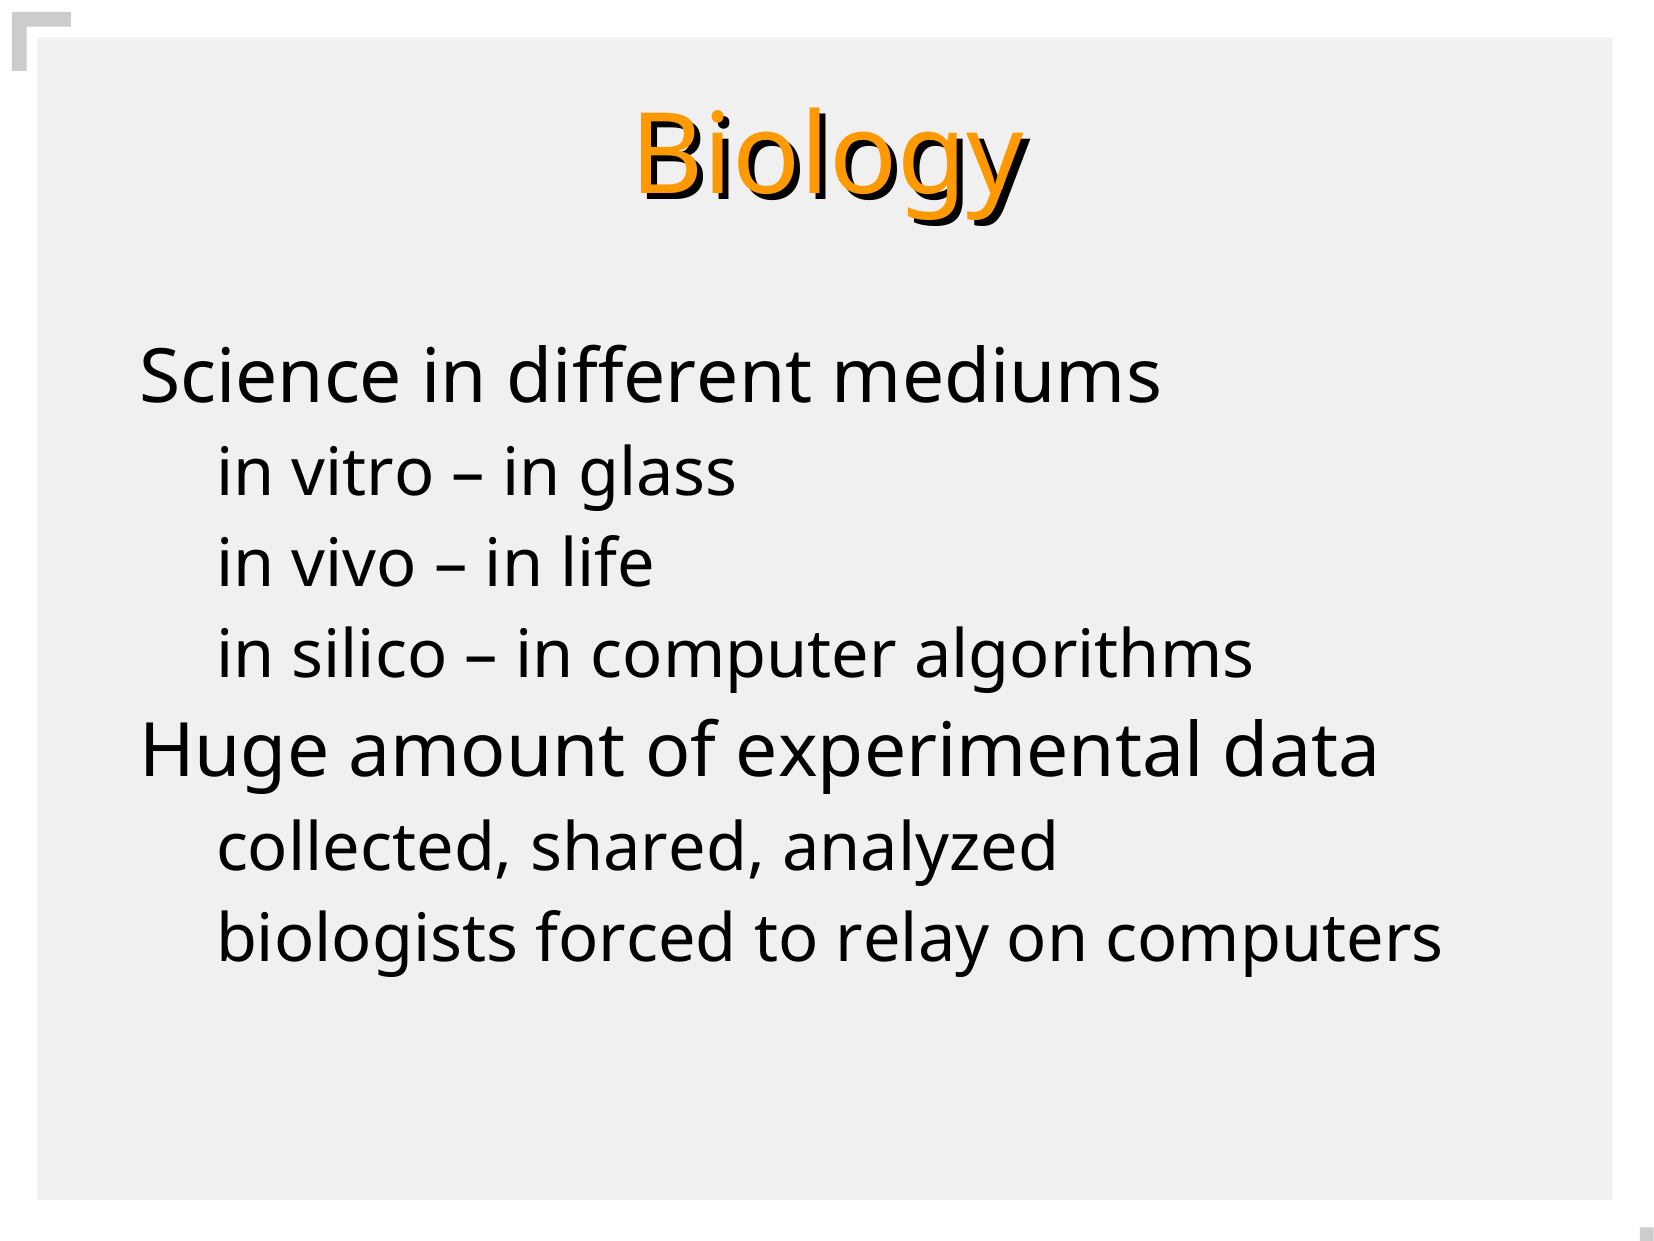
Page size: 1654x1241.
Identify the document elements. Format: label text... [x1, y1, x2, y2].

list Science in different mediums in vitro – in glass in vivo – in life in silico – in computer algorithms Huge amount of experimental data collected, shared, analyzed biologists forced to relay on computers [121, 322, 1561, 1132]
title Biology [121, 46, 1534, 254]
